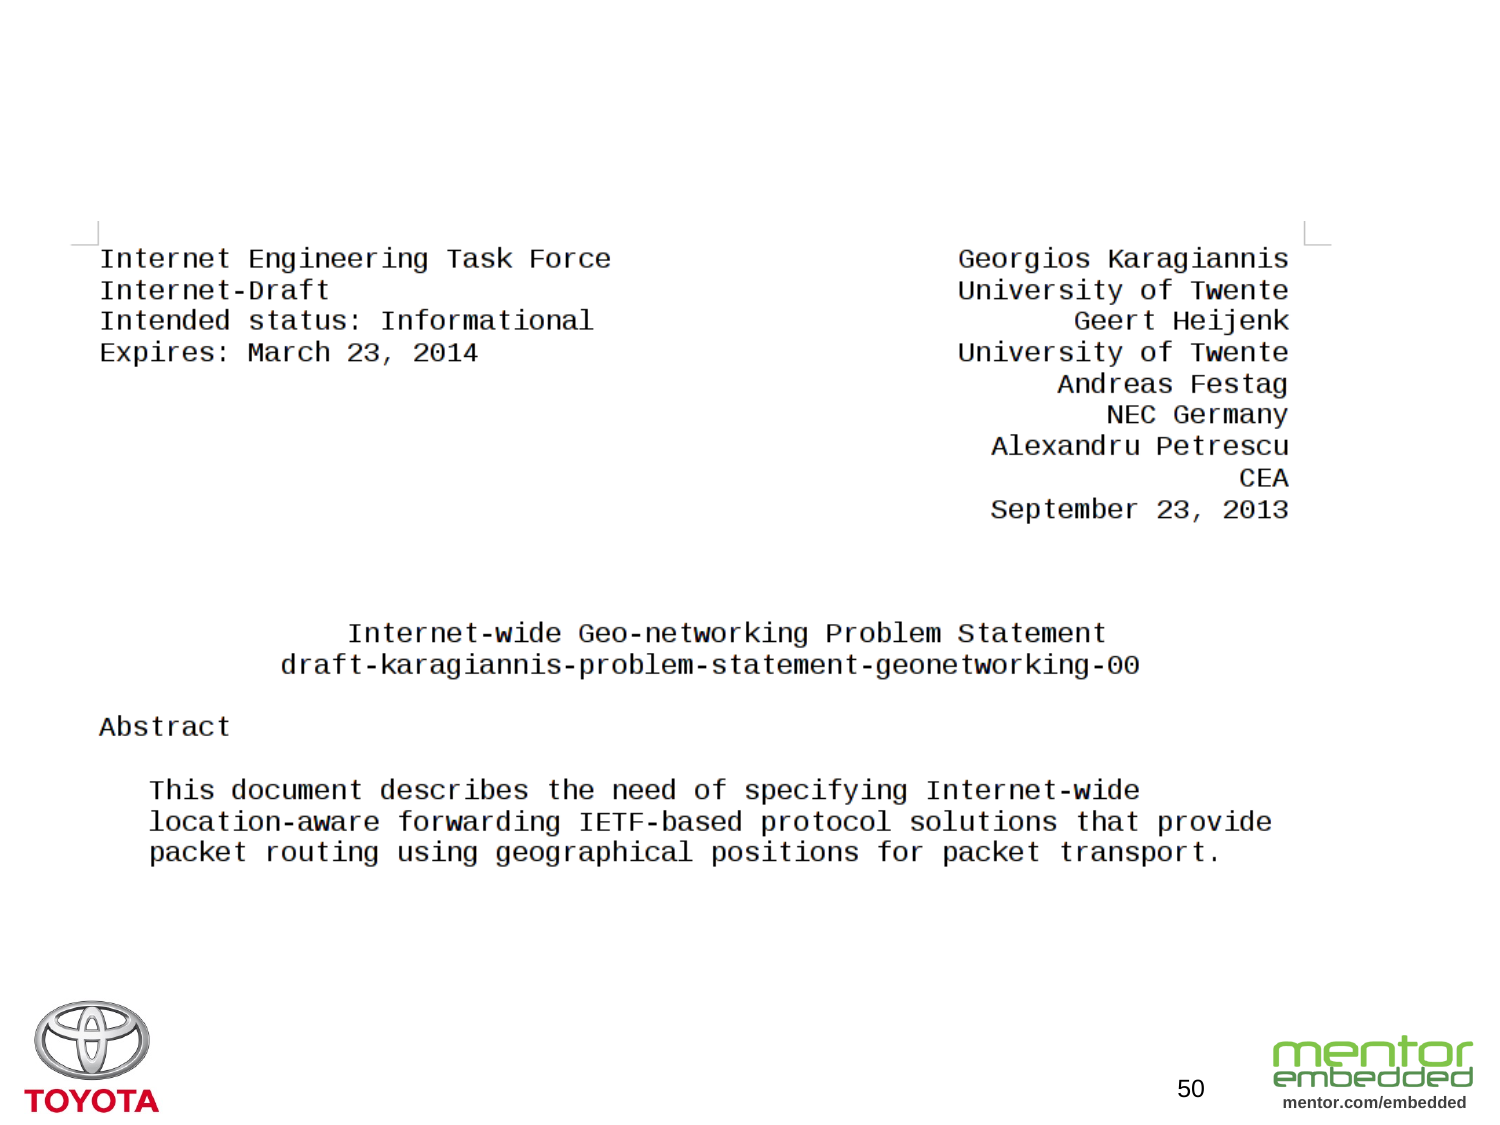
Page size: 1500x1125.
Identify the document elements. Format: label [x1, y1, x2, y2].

picture [1268, 1030, 1476, 1092]
picture [0, 221, 1500, 904]
picture [24, 998, 163, 1114]
